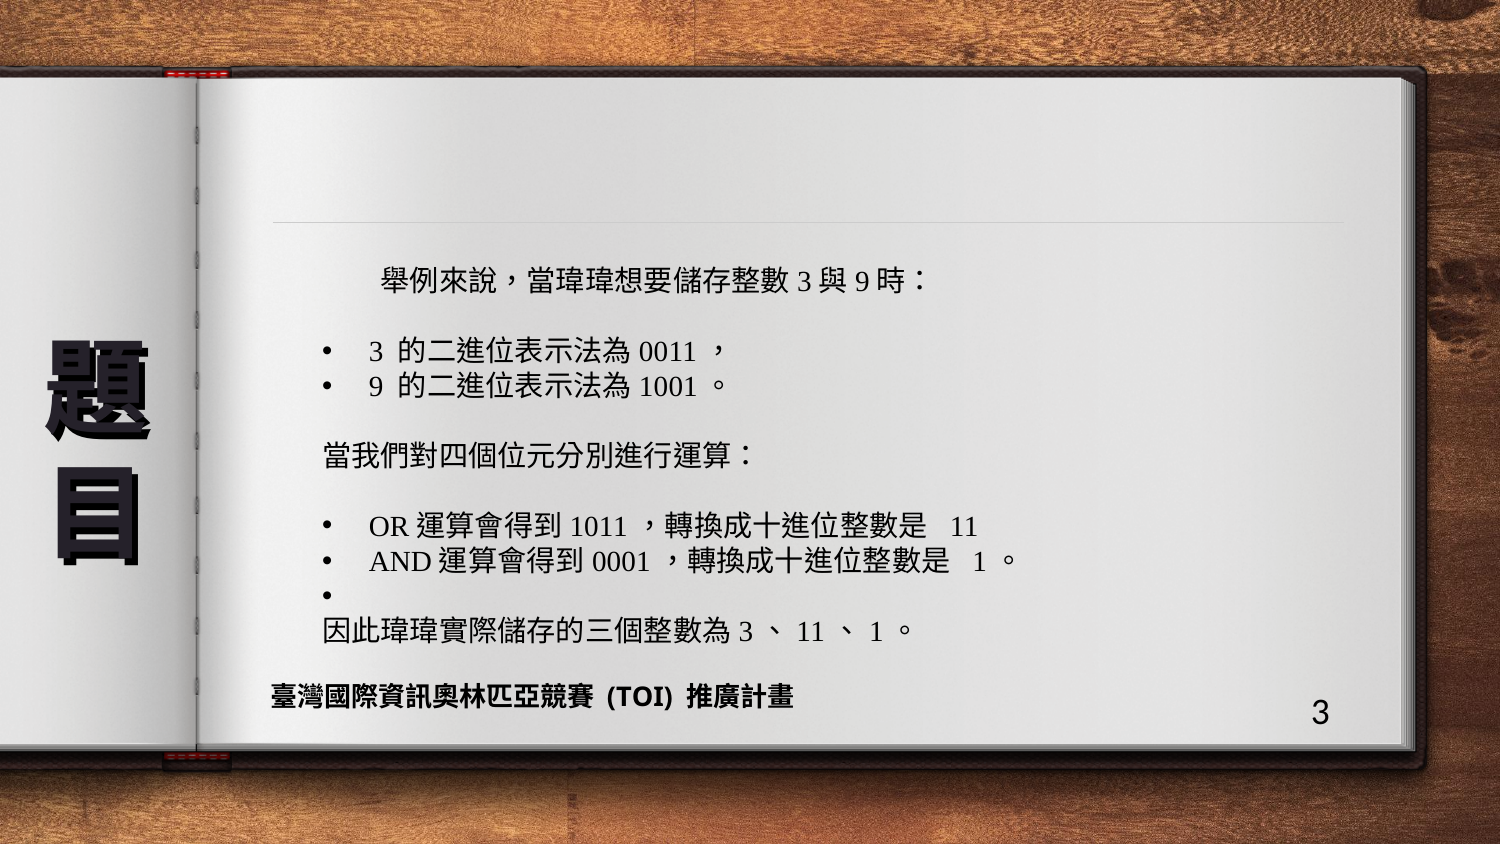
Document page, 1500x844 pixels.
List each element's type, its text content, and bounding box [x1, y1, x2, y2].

title 題 目 [28, 306, 210, 552]
text_box 舉例來說，當瑋瑋想要儲存整數3與9時： 3 的二進位表示法為0011， 9 的二進位表示法為1001。 當我們對四個位元分別進行運算： OR運算會得到1011，轉換成十進位整數是 11 AND運算會得到0001，轉換成十進位整數是 1。 因此瑋瑋實際儲存的三個整數為3、11、1。 [307, 255, 1341, 655]
text_box [1295, 672, 1386, 737]
